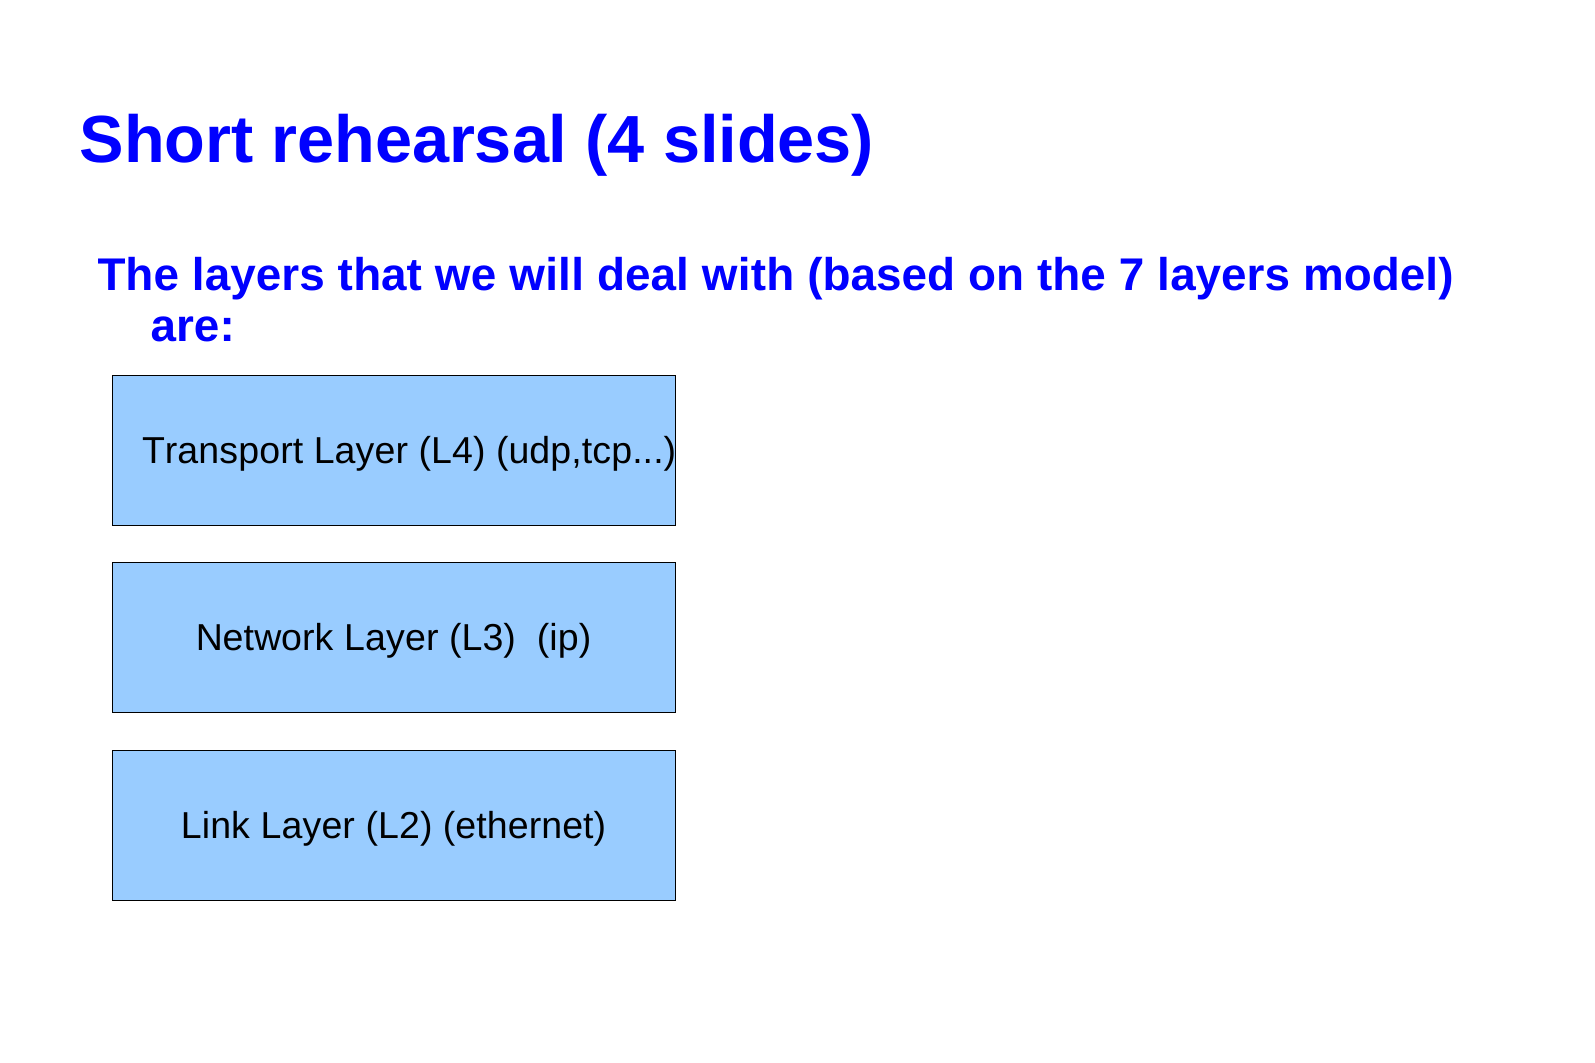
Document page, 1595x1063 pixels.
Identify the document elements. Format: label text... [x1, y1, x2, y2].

text_box Transport Layer (L4) (udp,tcp...) [112, 375, 676, 526]
text_box Network Layer (L3) (ip) [112, 562, 676, 713]
title Short rehearsal (4 slides) [79, 49, 1515, 213]
text_box Link Layer (L2) (ethernet) [112, 750, 676, 901]
list The layers that we will deal with (based on the 7 layers model) are: [79, 248, 1515, 936]
